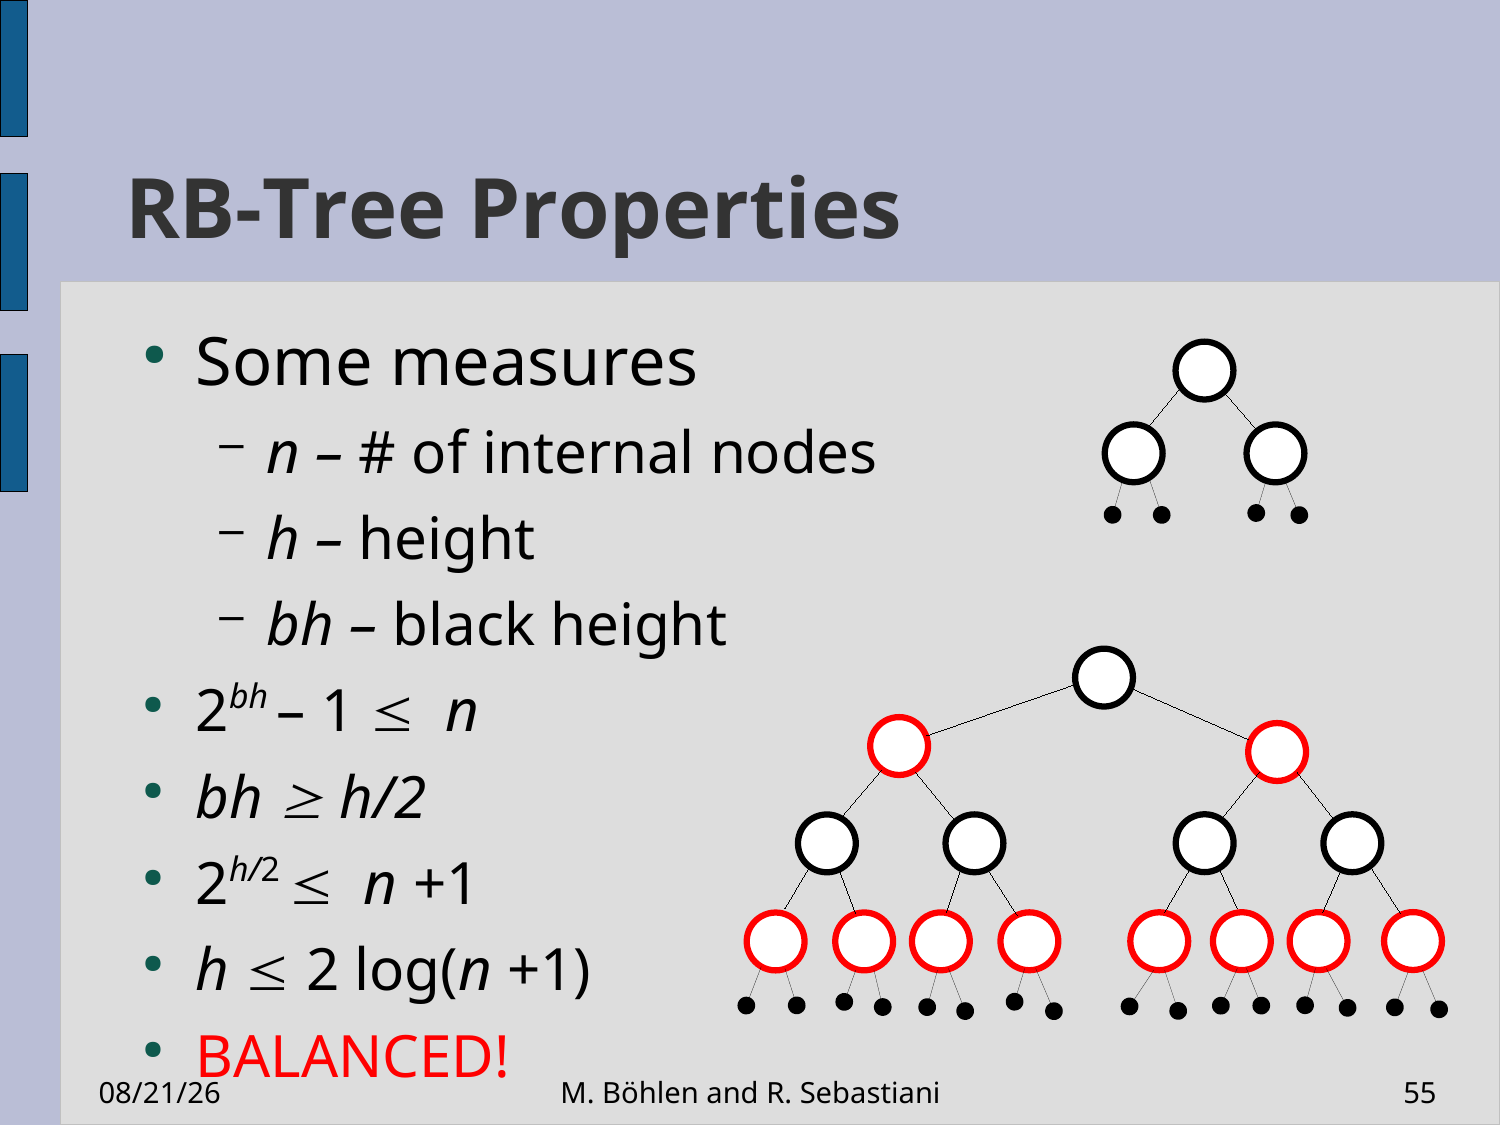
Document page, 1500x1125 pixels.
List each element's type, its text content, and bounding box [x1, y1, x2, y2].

text_box [1323, 814, 1382, 873]
list Some measures n – # of internal nodes h – height bh – black height 2bh – 1 n bh  h/2 2h/2 n +1 h  2 log(n +1) BALANCED! [110, 312, 1392, 1072]
title RB-Tree Properties [110, 67, 1392, 271]
text_box [1104, 424, 1163, 483]
text_box [945, 814, 1004, 873]
text_box [1289, 912, 1348, 971]
text_box [911, 912, 970, 971]
text_box [1246, 424, 1305, 483]
text_box [1075, 648, 1133, 707]
text_box [1000, 912, 1059, 971]
text_box [1175, 814, 1234, 873]
text_box [870, 717, 929, 775]
text_box [1248, 723, 1307, 781]
text_box [1130, 912, 1189, 971]
text_box [835, 912, 894, 971]
text_box [1175, 341, 1234, 400]
text_box [1212, 912, 1271, 971]
text_box [746, 912, 805, 971]
text_box [1384, 912, 1442, 970]
text_box [797, 814, 856, 873]
